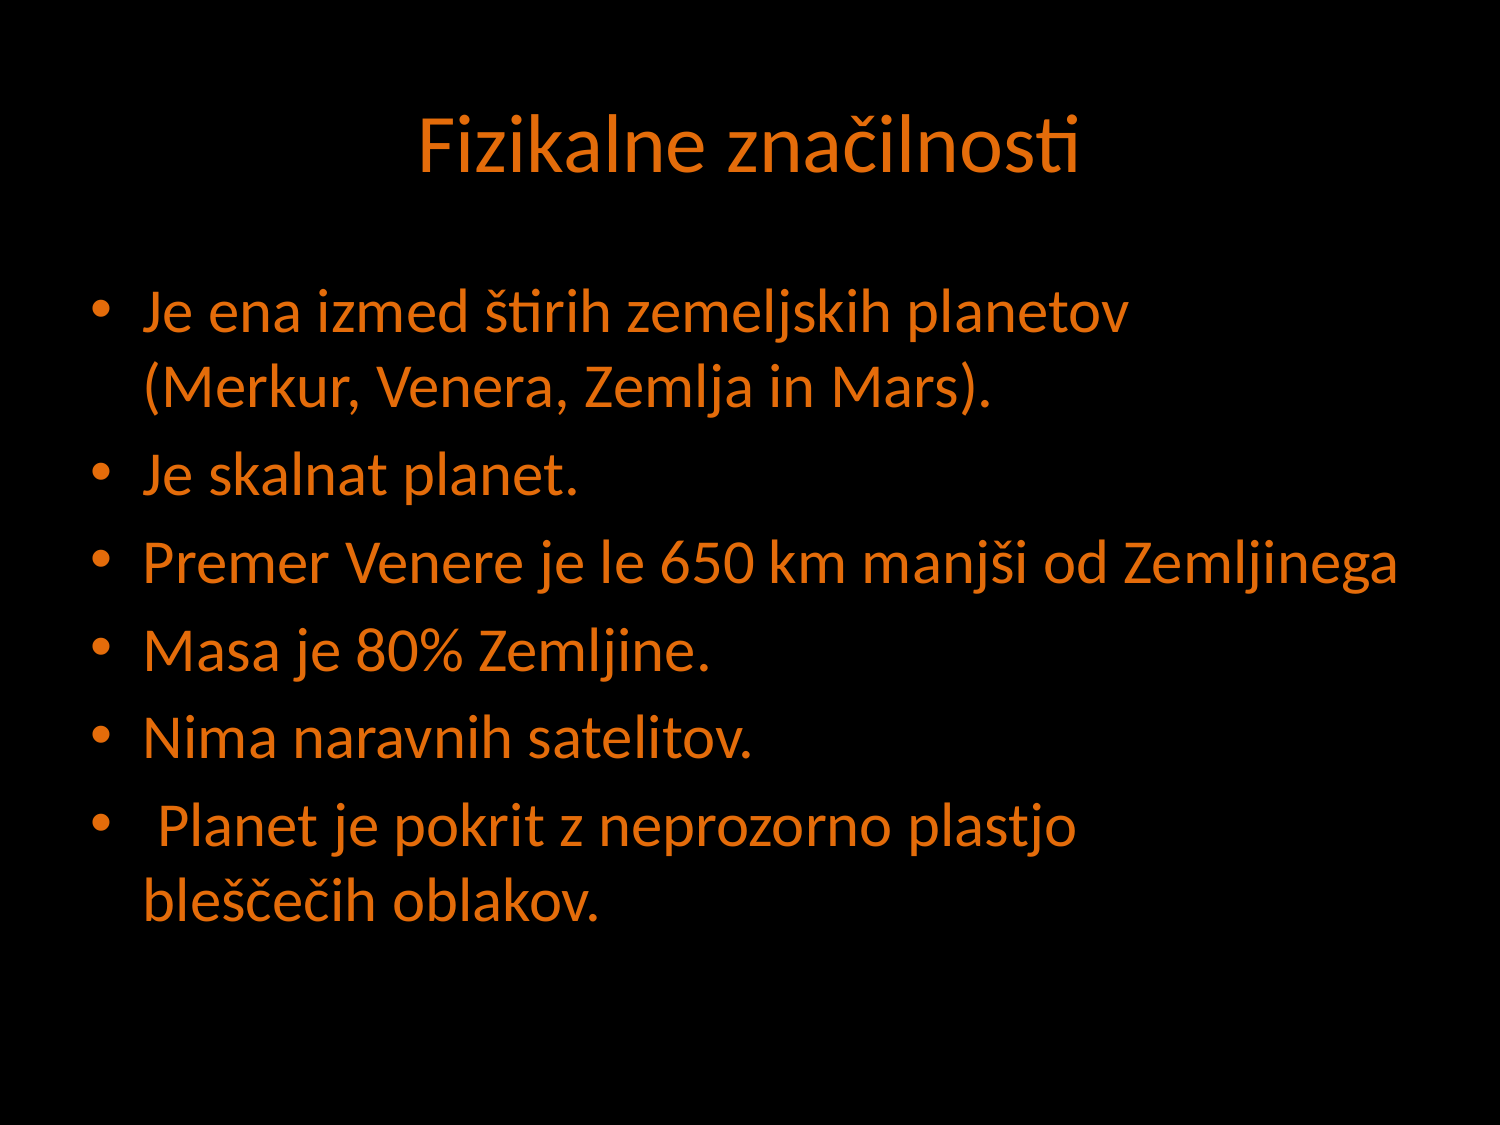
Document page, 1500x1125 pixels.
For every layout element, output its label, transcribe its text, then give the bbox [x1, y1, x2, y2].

list Je ena izmed štirih zemeljskih planetov (Merkur, Venera, Zemlja in Mars). Je skalnat planet. Premer Venere je le 650 km manjši od Zemljinega Masa je 80% Zemljine. Nima naravnih satelitov. Planet je pokrit z neprozorno plastjo bleščečih oblakov. [75, 262, 1425, 1005]
title Fizikalne značilnosti [75, 45, 1425, 233]
